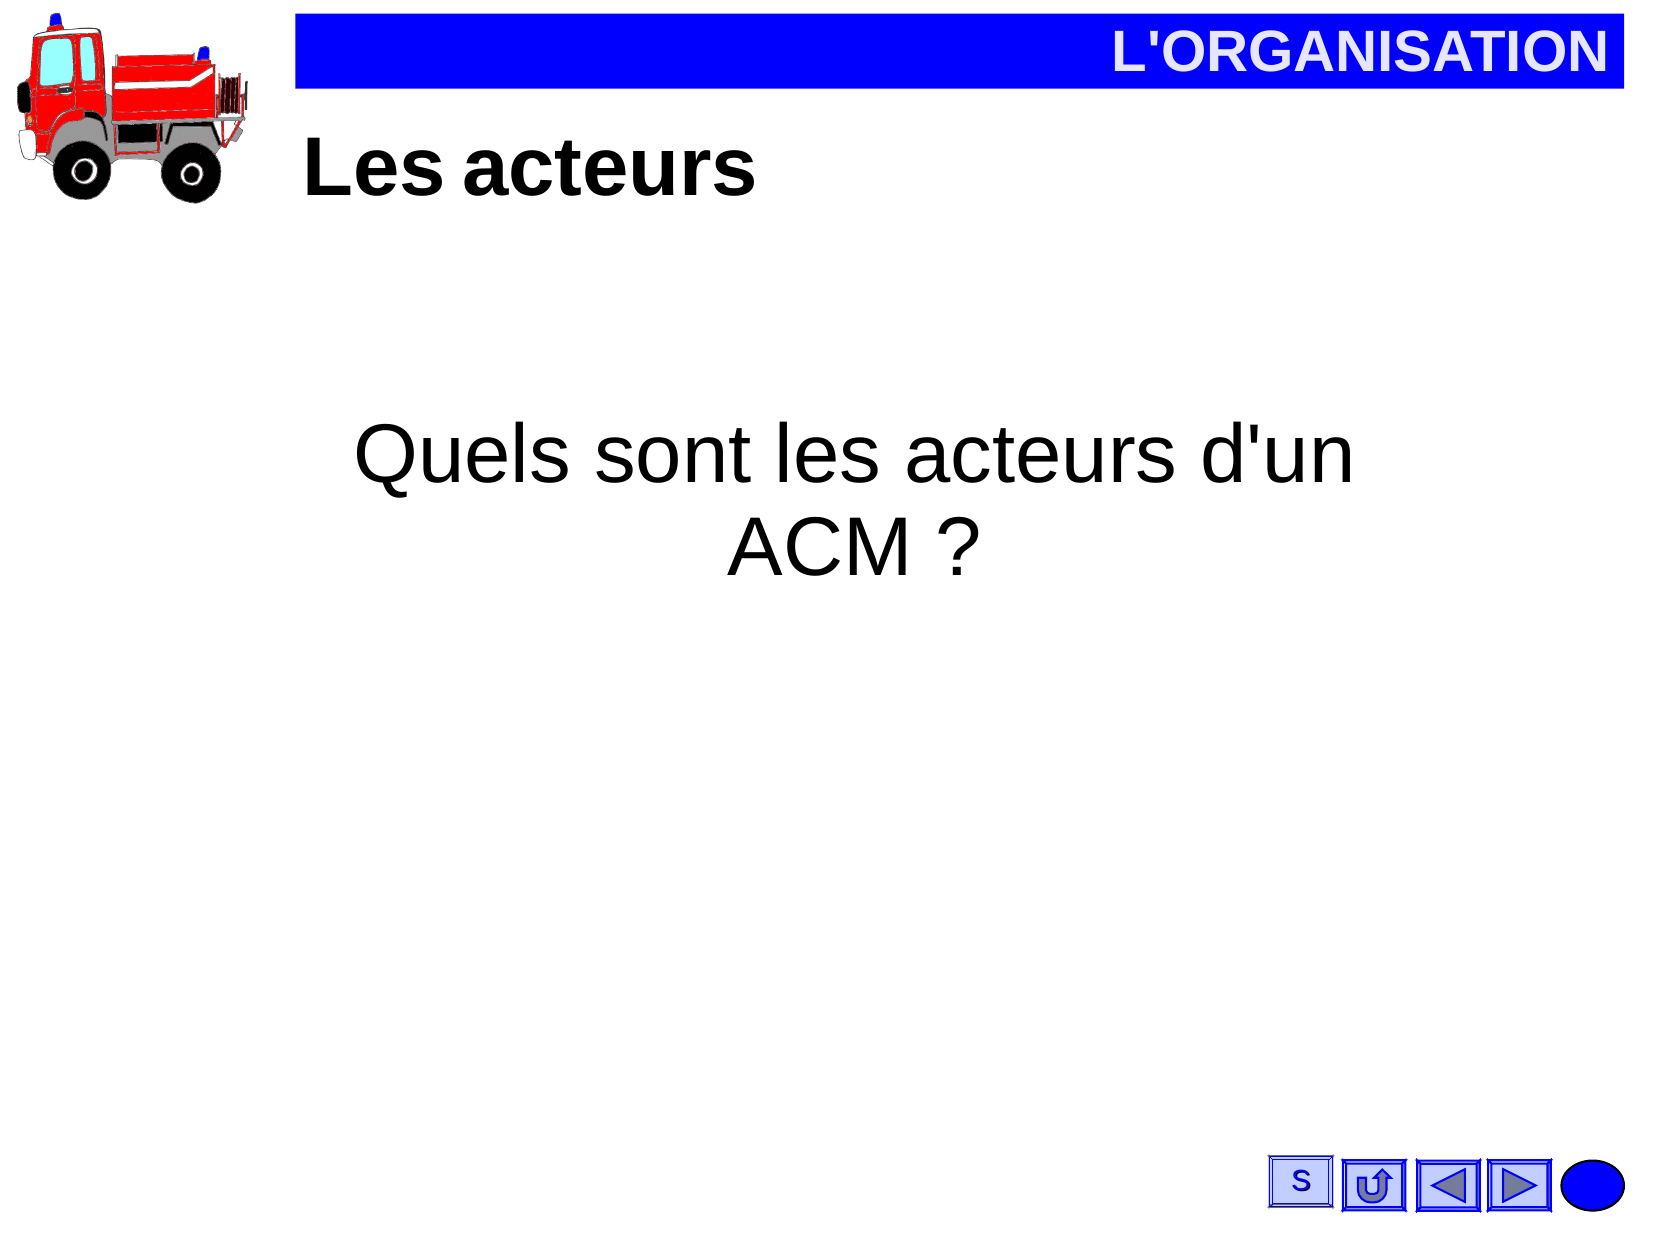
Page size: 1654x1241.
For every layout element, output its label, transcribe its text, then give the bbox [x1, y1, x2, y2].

text_box [1561, 1160, 1625, 1211]
list Quels sont les acteurs d'un ACM ? [189, 400, 1465, 842]
picture [8, 8, 257, 216]
text_box Les acteurs [287, 112, 774, 221]
text_box L'ORGANISATION [295, 13, 1625, 89]
